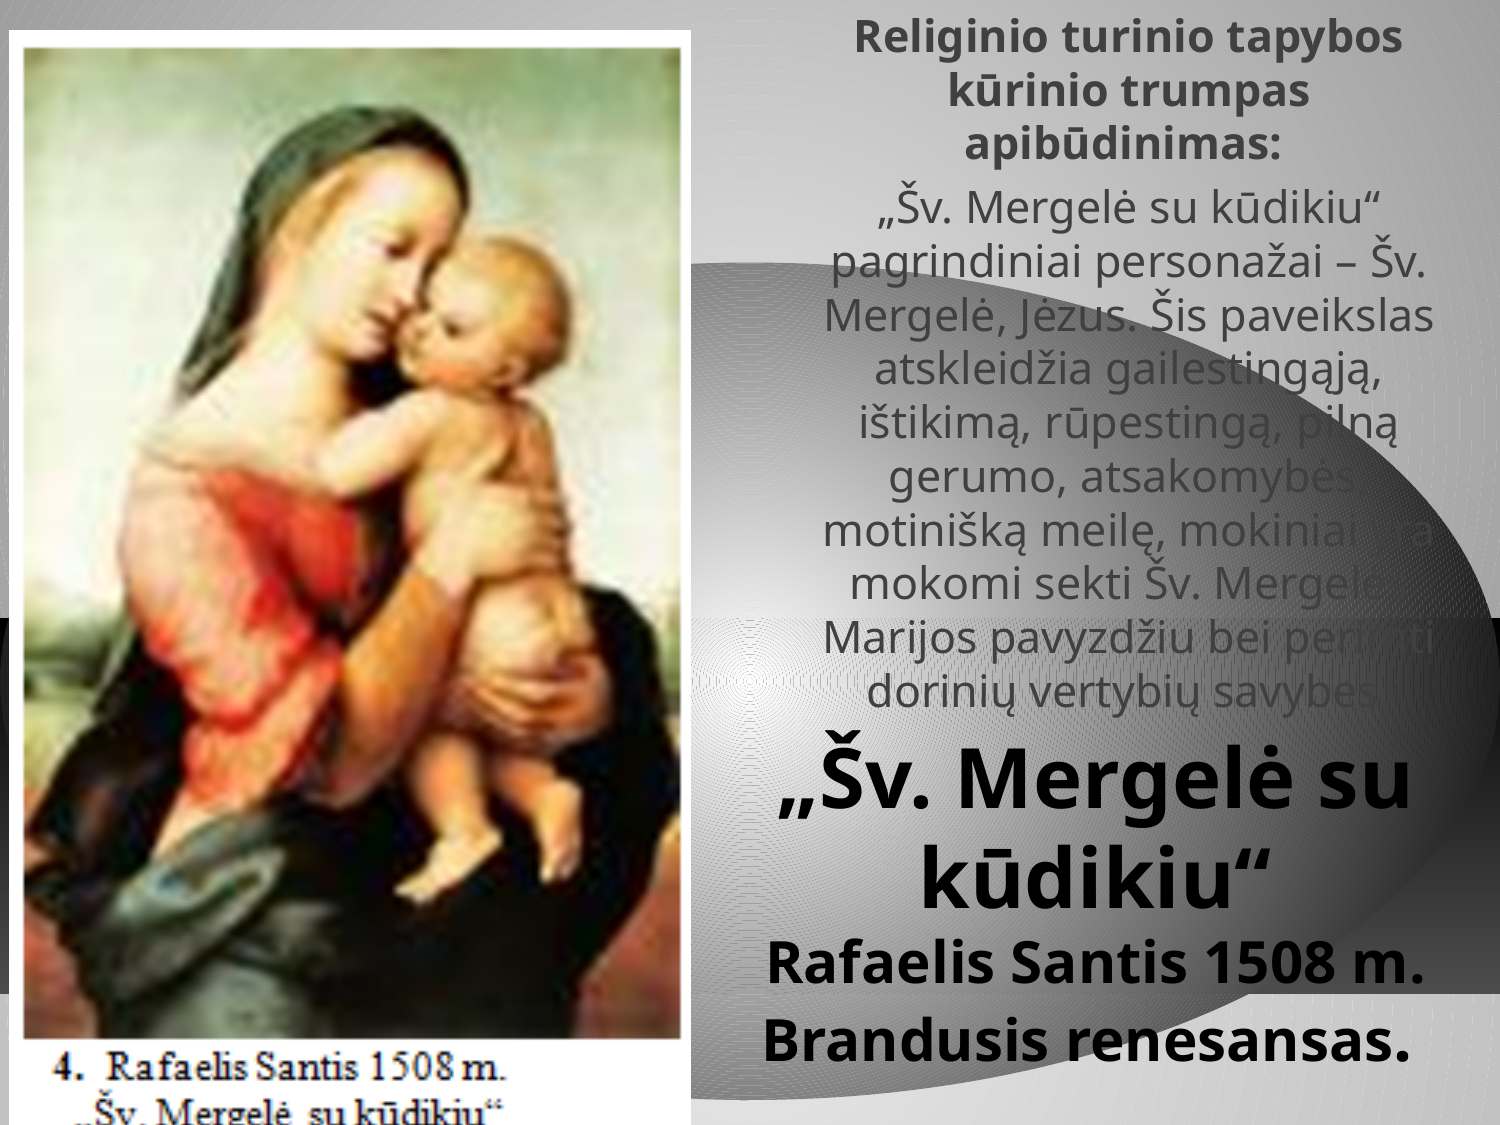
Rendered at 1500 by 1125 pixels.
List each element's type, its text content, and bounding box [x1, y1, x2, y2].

title „Šv. Mergelė su kūdikiu“ Rafaelis Santis 1508 m. Brandusis renesansas. [691, 717, 1500, 1106]
picture [9, 30, 691, 1125]
list Religinio turinio tapybos kūrinio trumpas apibūdinimas: „Šv. Mergelė su kūdikiu“ pagrindiniai personažai – Šv. Mergelė, Jėzus. Šis paveikslas atskleidžia gailestingąją, ištikimą, rūpestingą, pilną gerumo, atsakomybės, motinišką meilę, mokiniai yra mokomi sekti Šv. Mergelės Marijos pavyzdžiu bei perimti dorinių vertybių savybes. [761, 0, 1483, 728]
